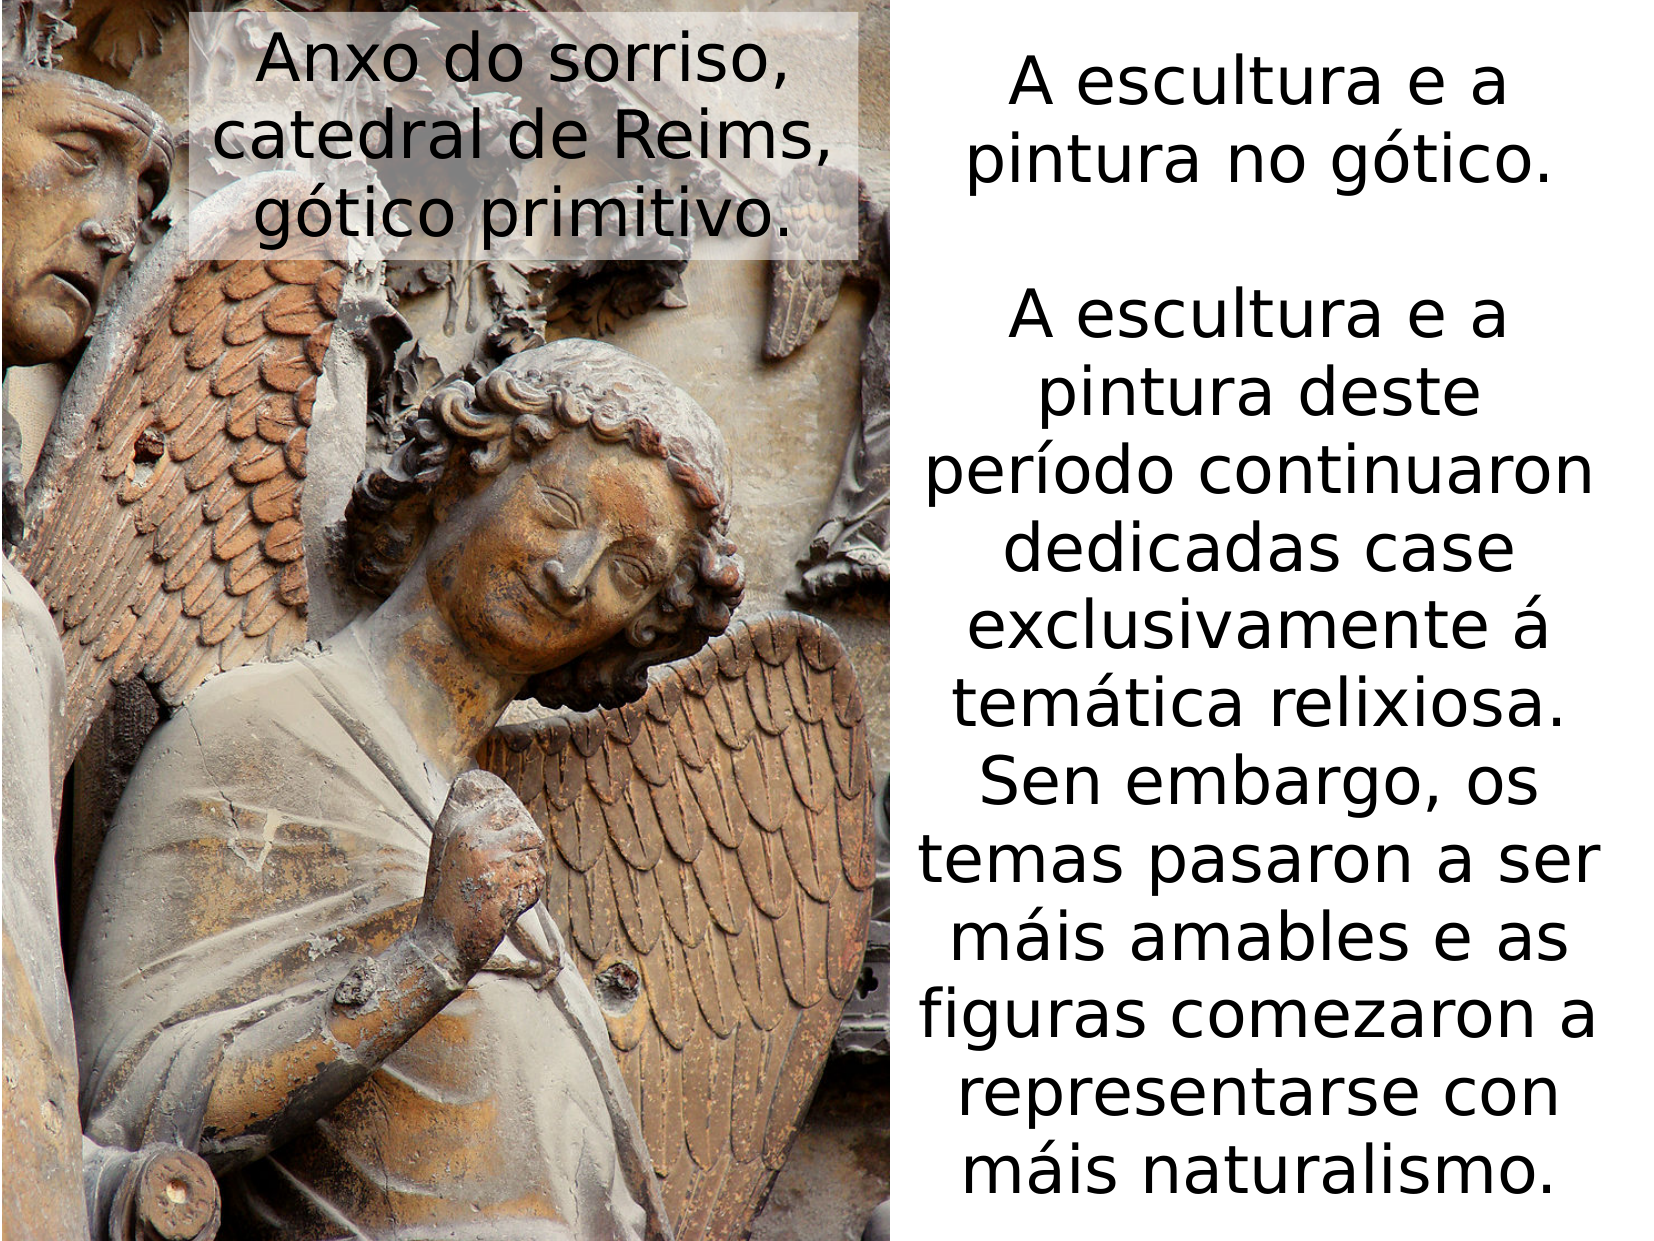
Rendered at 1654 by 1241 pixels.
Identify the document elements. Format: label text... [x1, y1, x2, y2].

text_box Anxo do sorriso, catedral de Reims, gótico primitivo. [188, 11, 859, 260]
picture [2, 0, 890, 1241]
text_box A escultura e a pintura no gótico. A escultura e a pintura deste período continuaron dedicadas case exclusivamente á temática relixiosa. Sen embargo, os temas pasaron a ser máis amables e as figuras comezaron a representarse con máis naturalismo. [889, 35, 1630, 1217]
